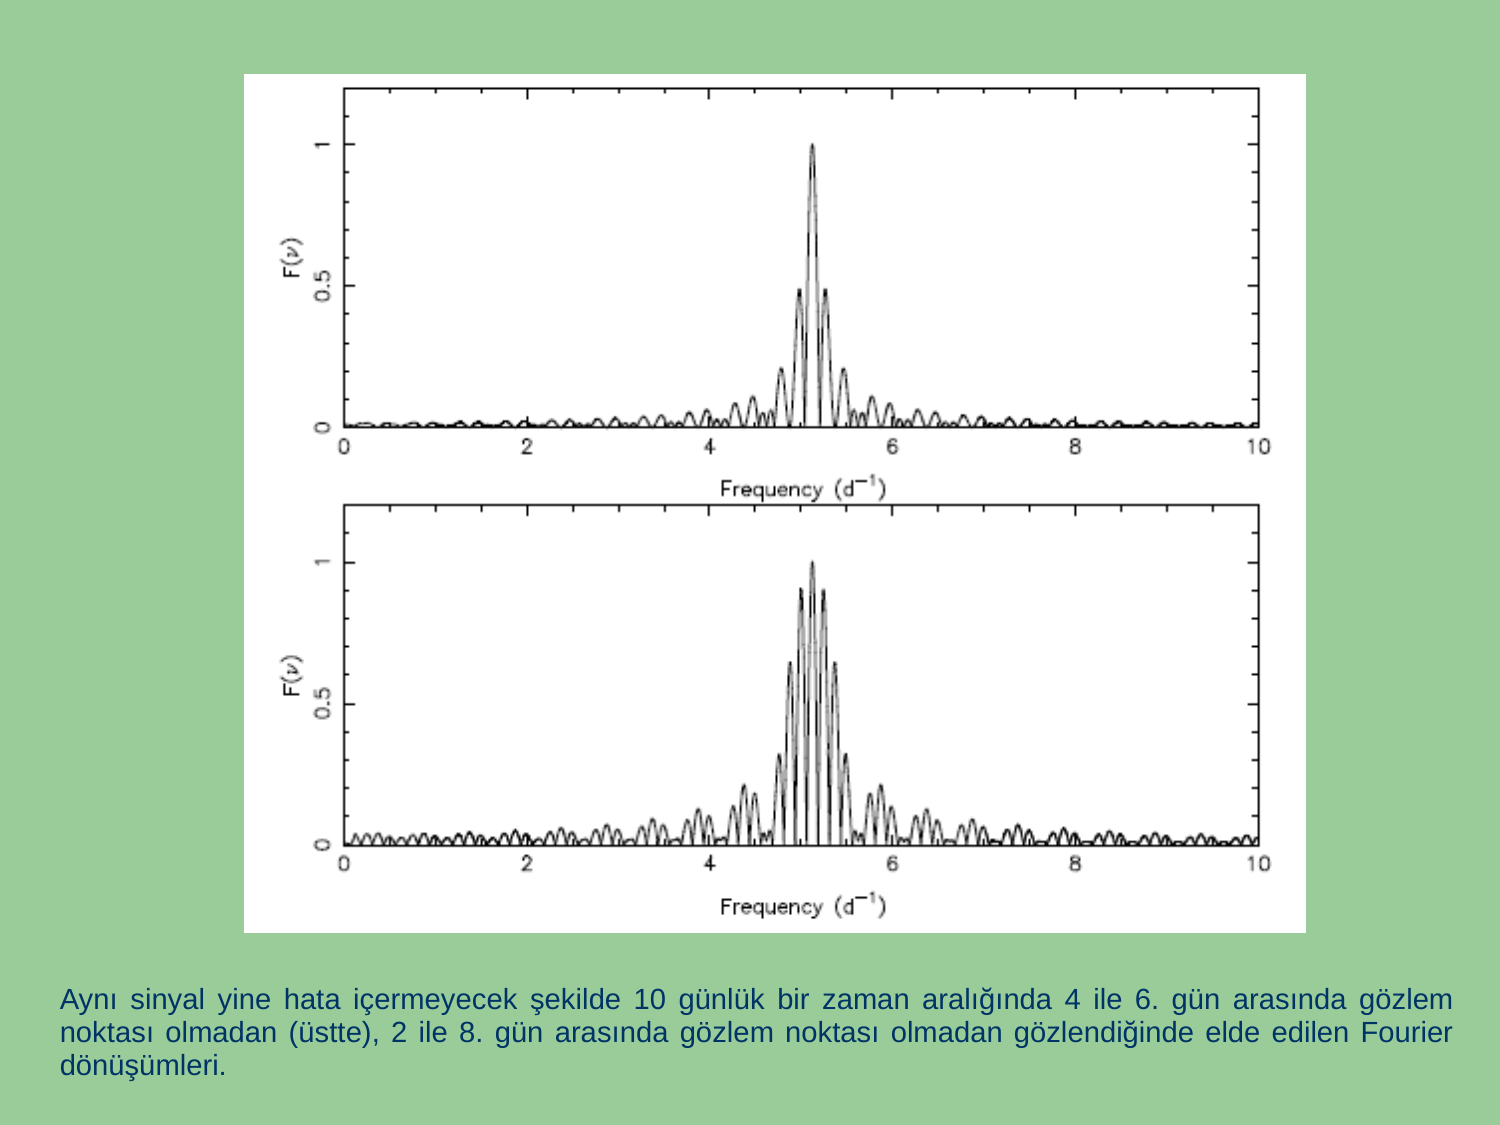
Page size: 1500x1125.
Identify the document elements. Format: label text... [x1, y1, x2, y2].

text_box Aynı sinyal yine hata içermeyecek şekilde 10 günlük bir zaman aralığında 4 ile 6. gün arasında gözlem noktası olmadan (üstte), 2 ile 8. gün arasında gözlem noktası olmadan gözlendiğinde elde edilen Fourier dönüşümleri. [45, 975, 1471, 1090]
picture [244, 74, 1306, 933]
